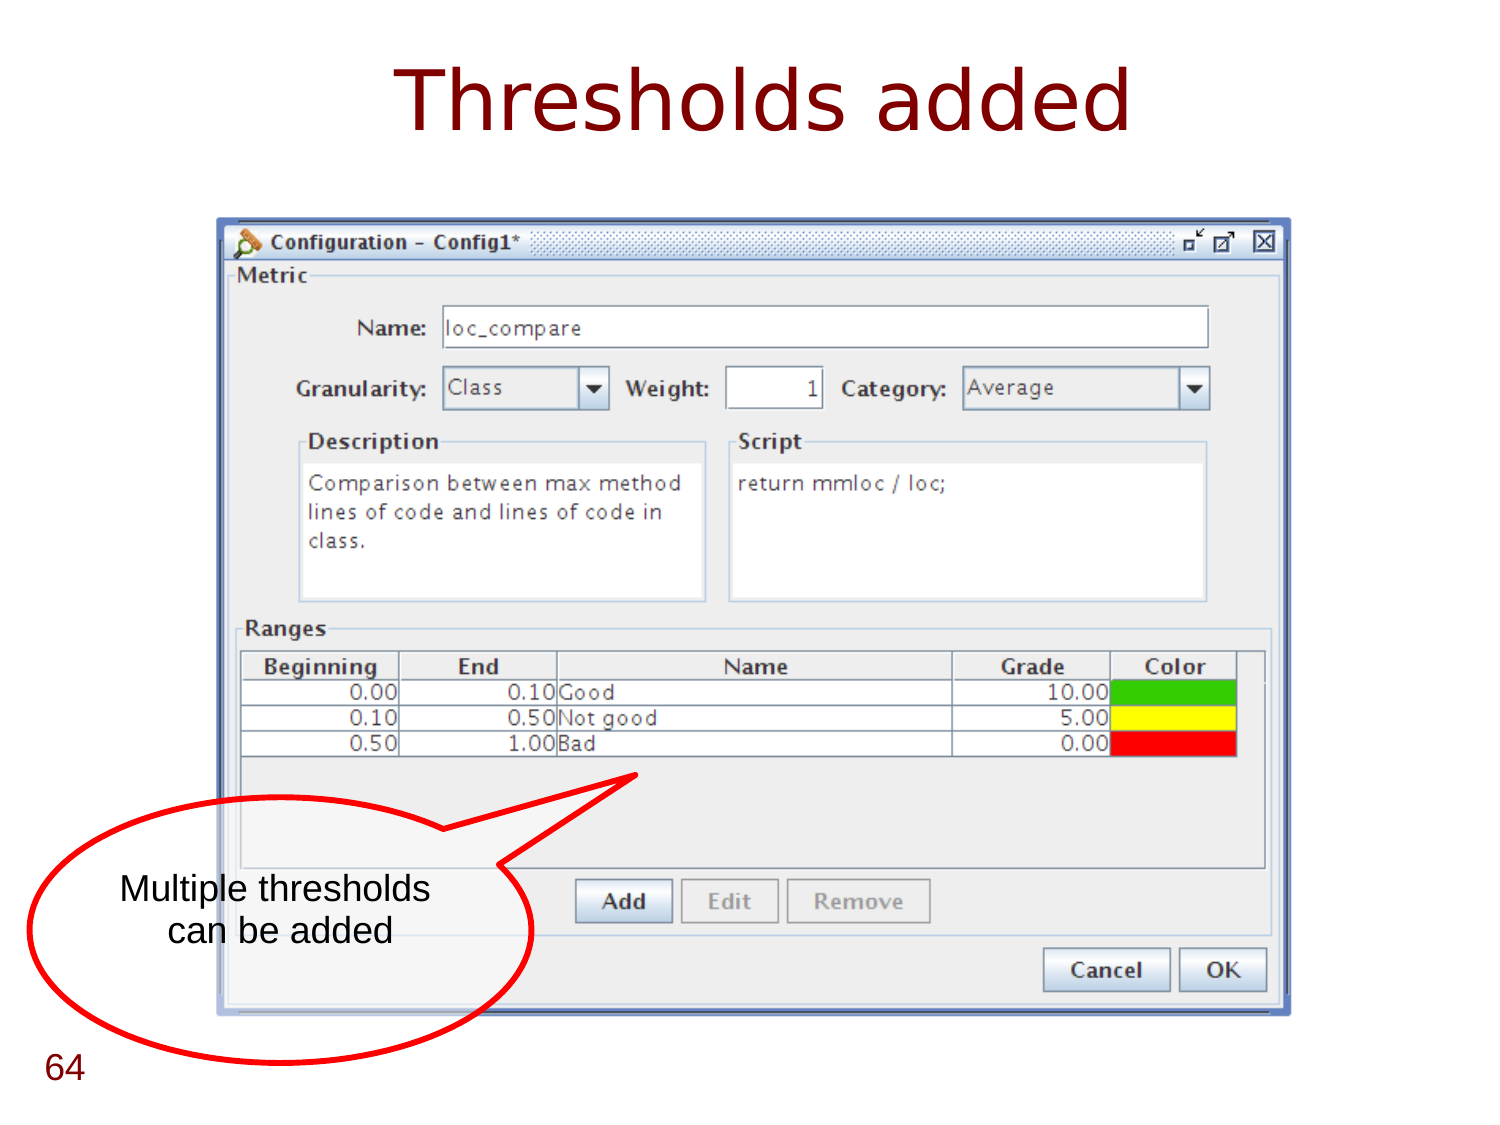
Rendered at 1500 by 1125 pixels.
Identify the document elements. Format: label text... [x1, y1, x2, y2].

picture [215, 216, 1293, 1018]
title Thresholds added [70, 27, 1459, 178]
text_box Multiple thresholds can be added [29, 774, 636, 1063]
